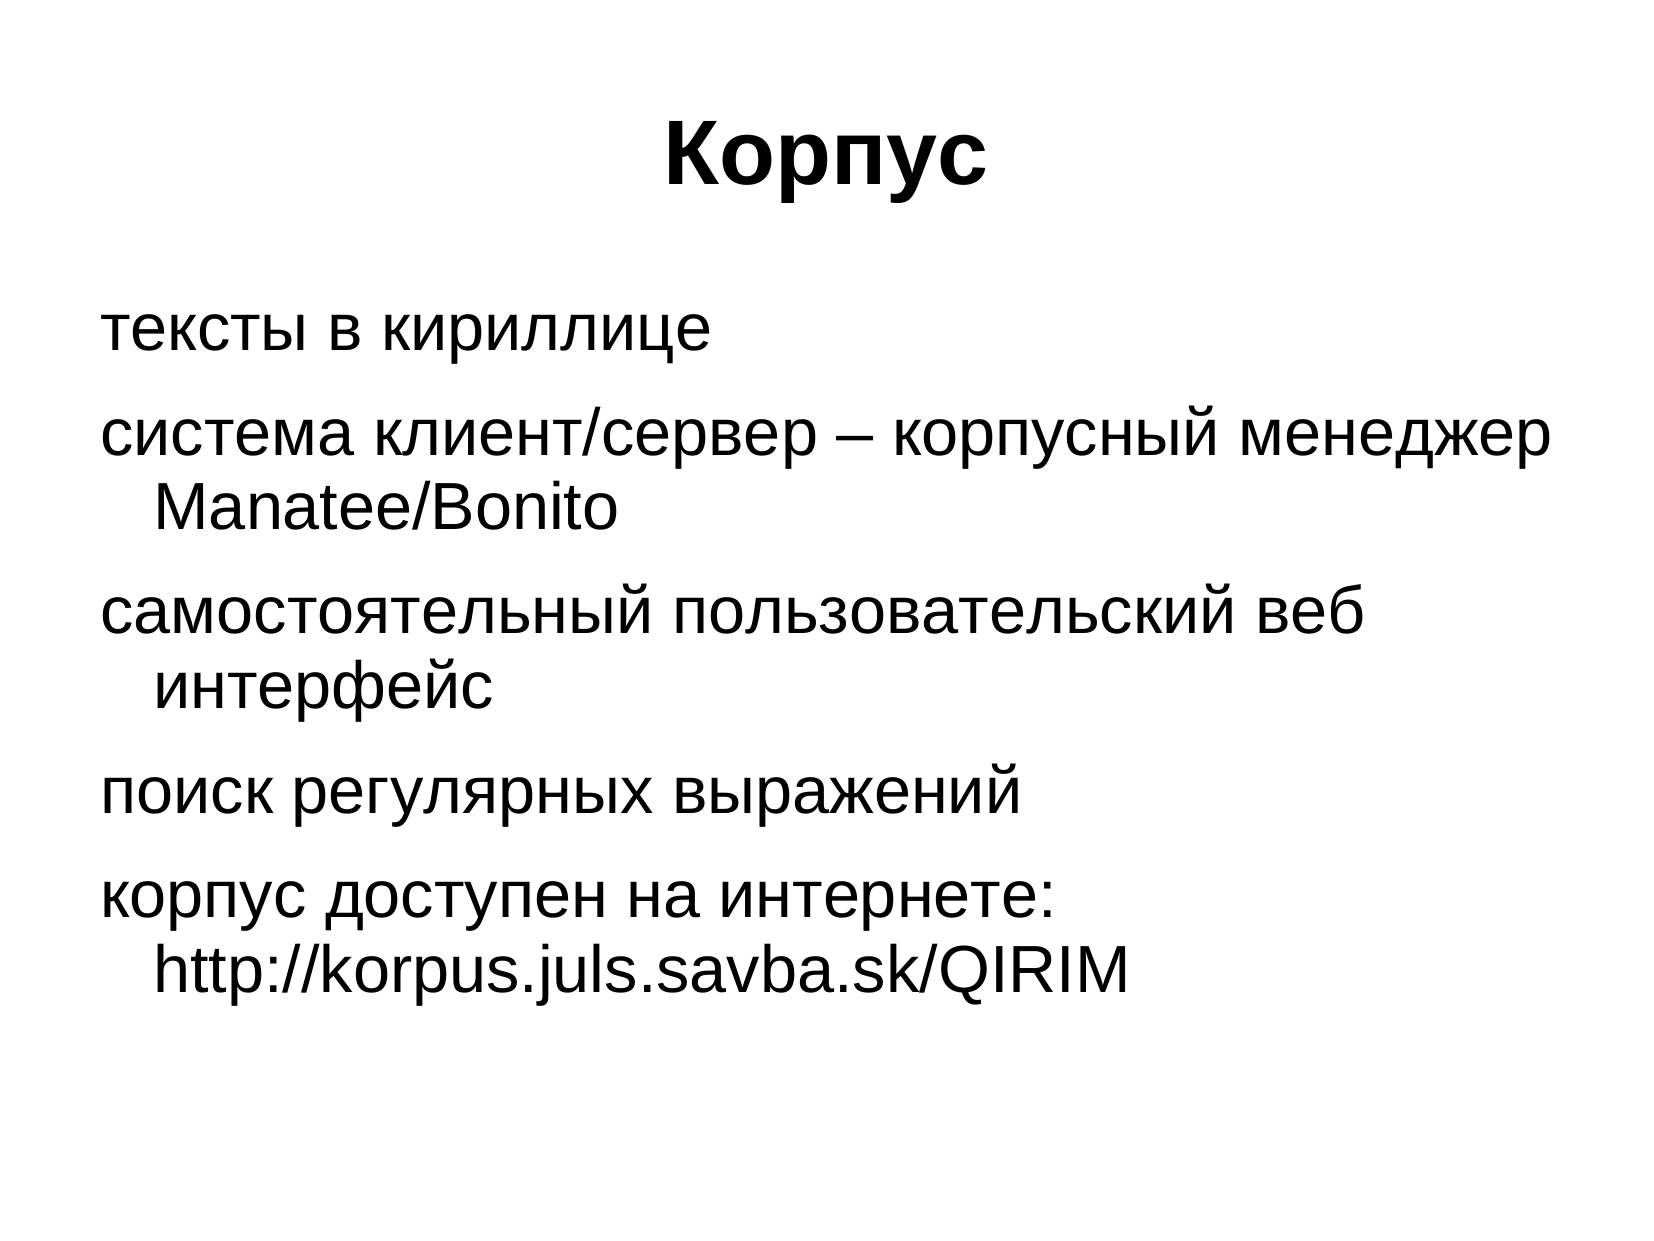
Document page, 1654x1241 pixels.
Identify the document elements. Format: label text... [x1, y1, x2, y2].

list тексты в кириллице система клиент/сервер – корпусный менеджер Manatee/Bonito самостоятельный пользовательский веб интерфейс поиск регулярных выражений корпус доступен на интернете: http://korpus.juls.savba.sk/QIRIM [82, 290, 1571, 1109]
title Корпус [82, 49, 1571, 257]
